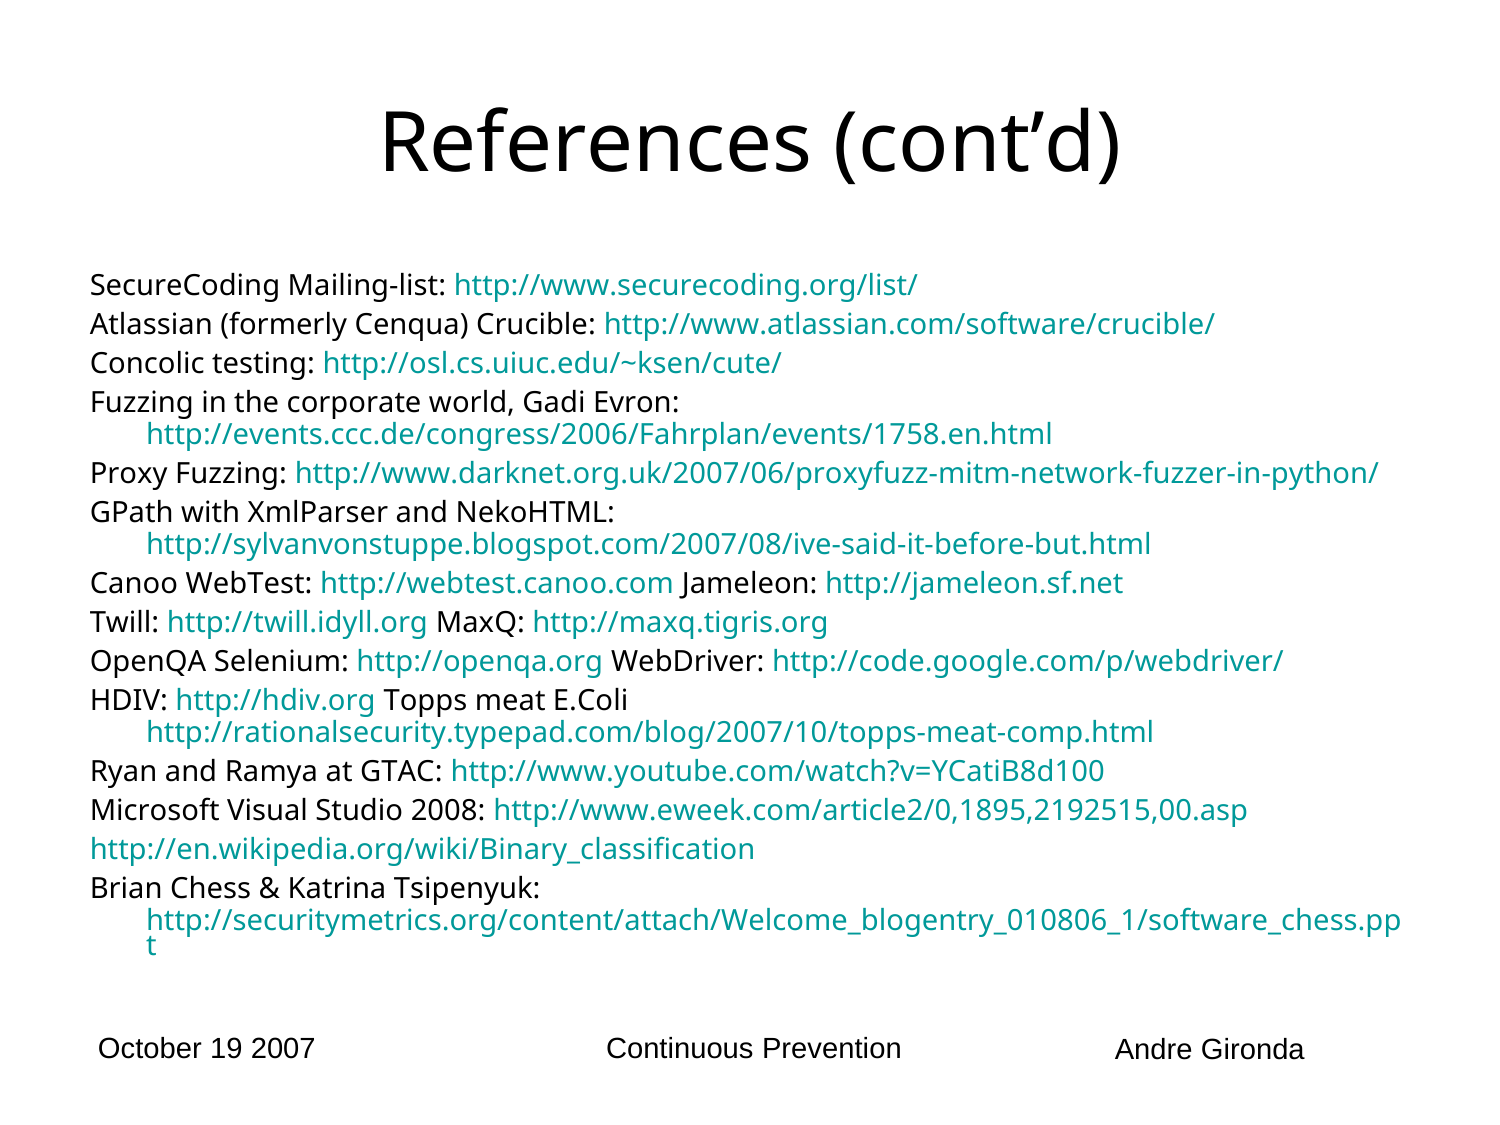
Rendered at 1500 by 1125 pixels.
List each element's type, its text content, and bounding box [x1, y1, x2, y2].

title References (cont’d) [75, 45, 1426, 233]
list SecureCoding Mailing-list: http://www.securecoding.org/list/ Atlassian (formerly Cenqua) Crucible: http://www.atlassian.com/software/crucible/ Concolic testing: http://osl.cs.uiuc.edu/~ksen/cute/ Fuzzing in the corporate world, Gadi Evron: http://events.ccc.de/congress/2006/Fahrplan/events/1758.en.html Proxy Fuzzing: http://www.darknet.org.uk/2007/06/proxyfuzz-mitm-network-fuzzer-in-python/ GPath with XmlParser and NekoHTML: http://sylvanvonstuppe.blogspot.com/2007/08/ive-said-it-before-but.html Canoo WebTest: http://webtest.canoo.com Jameleon: http://jameleon.sf.net Twill: http://twill.idyll.org MaxQ: http://maxq.tigris.org OpenQA Selenium: http://openqa.org WebDriver: http://code.google.com/p/webdriver/ HDIV: http://hdiv.org Topps meat E.Coli http://rationalsecurity.typepad.com/blog/2007/10/topps-meat-comp.html Ryan and Ramya at GTAC: http://www.youtube.com/watch?v=YCatiB8d100 Microsoft Visual Studio 2008: http://www.eweek.com/article2/0,1895,2192515,00.asp http://en.wikipedia.org/wiki/Binary_classification Brian Chess & Katrina Tsipenyuk: http://securitymetrics.org/content/attach/Welcome_blogentry_010806_1/software_chess.ppt [75, 262, 1426, 1006]
